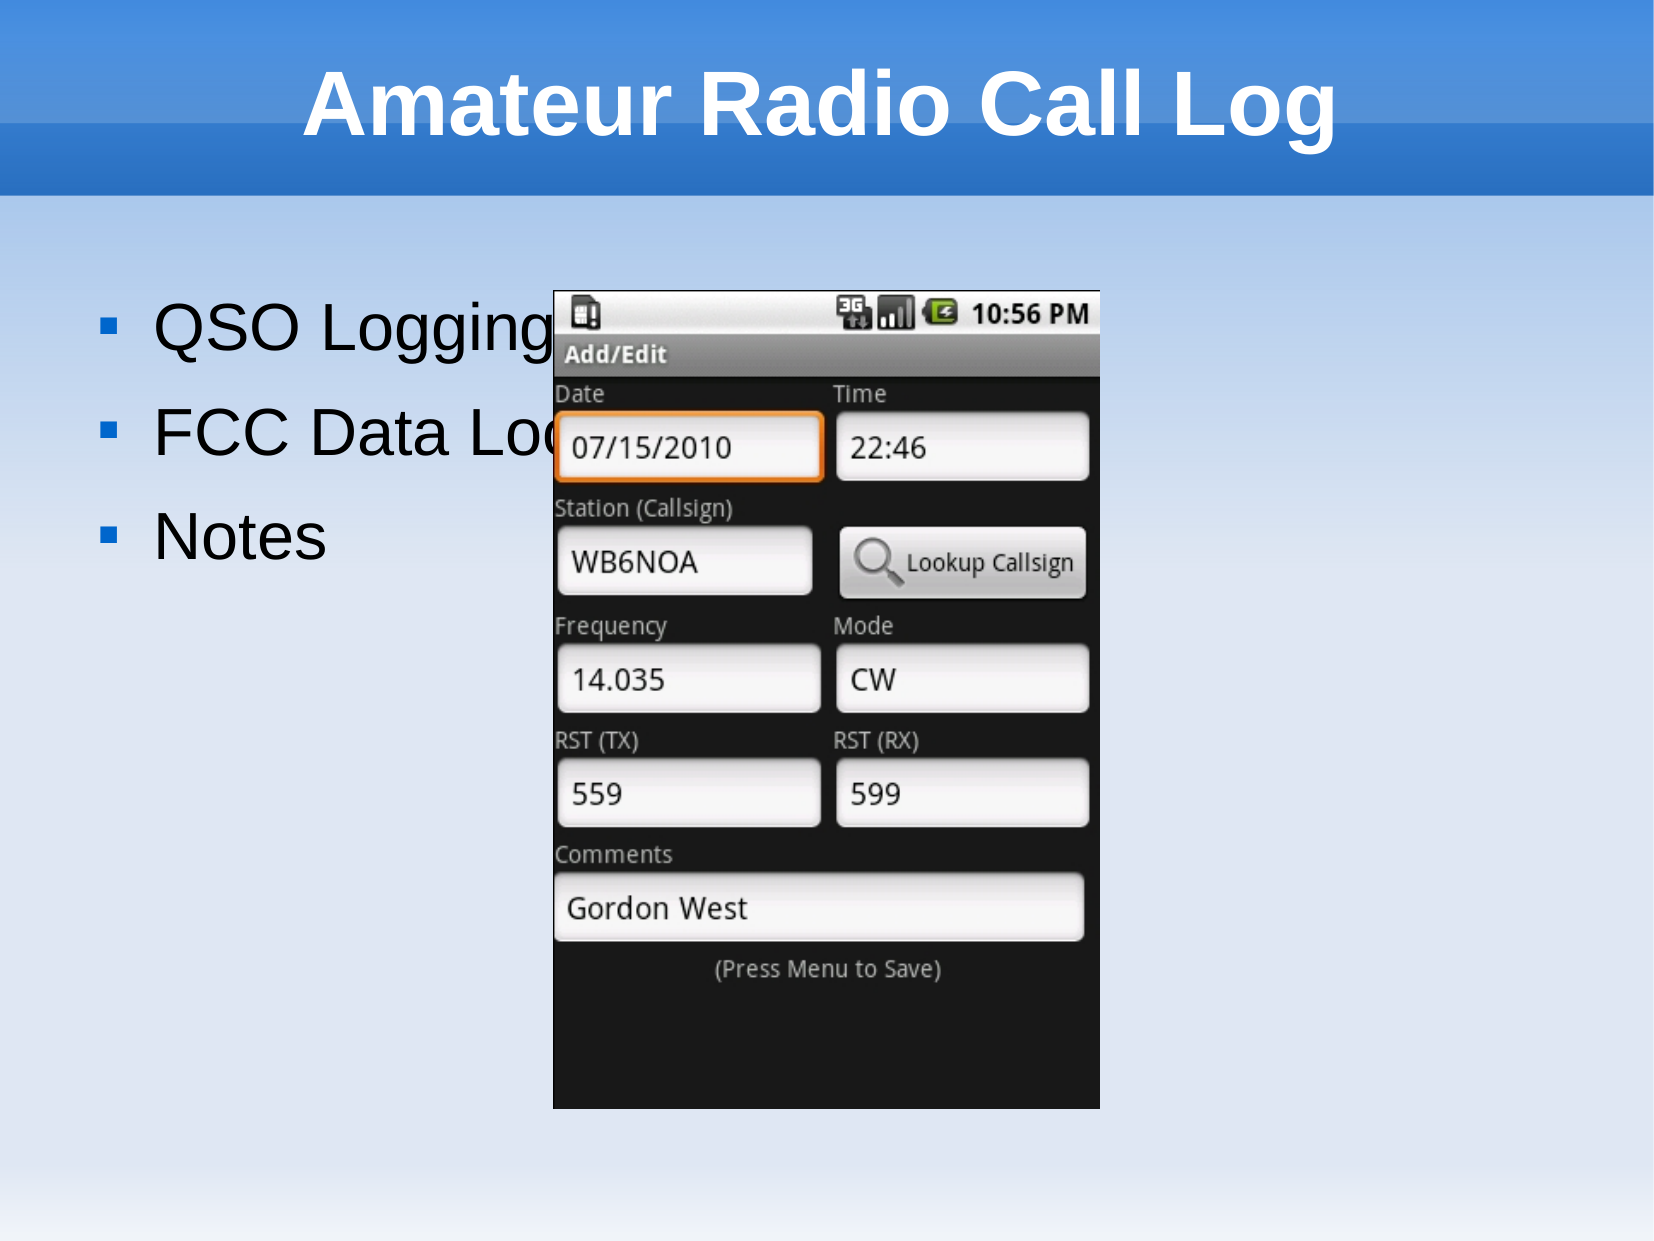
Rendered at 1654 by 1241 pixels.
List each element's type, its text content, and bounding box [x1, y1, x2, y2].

list QSO Logging FCC Data Lookup Notes [82, 290, 553, 1094]
picture [0, 0, 1654, 1241]
title Amateur Radio Call Log [76, 7, 1565, 200]
